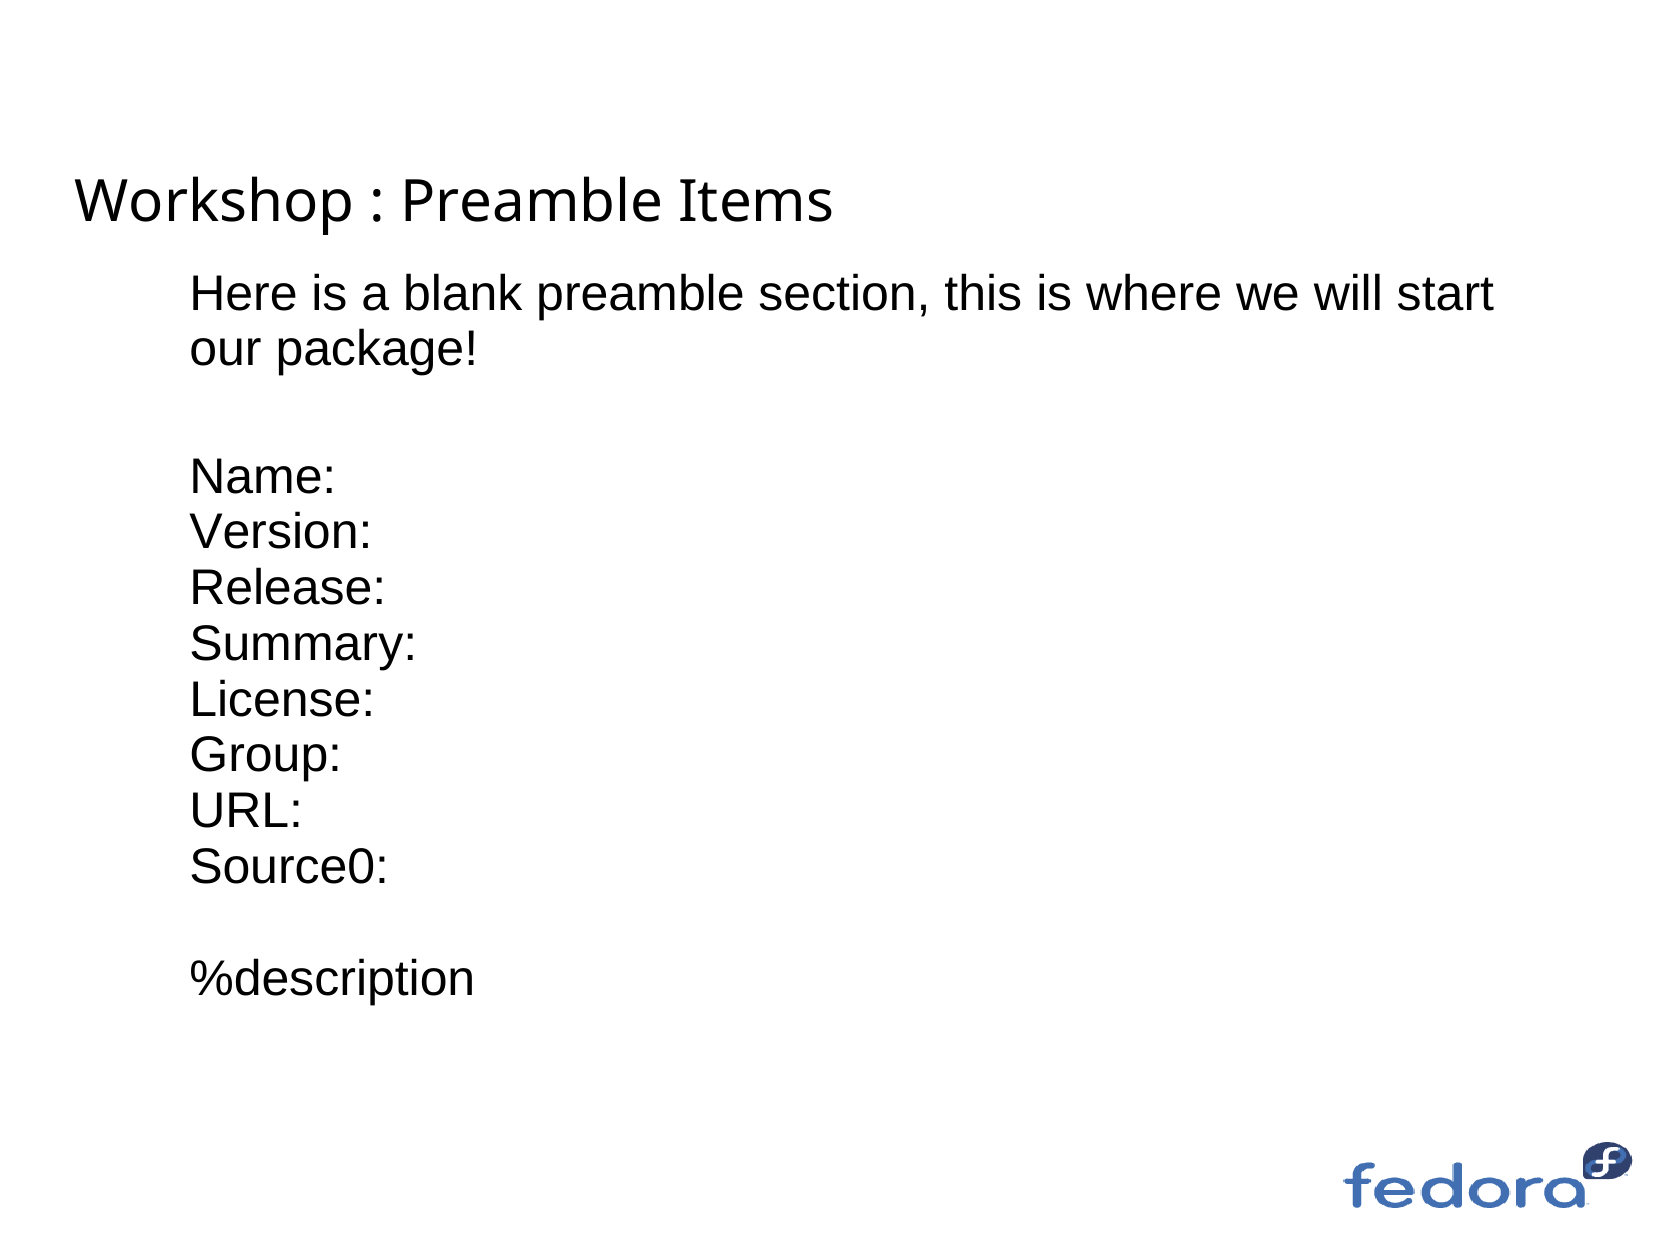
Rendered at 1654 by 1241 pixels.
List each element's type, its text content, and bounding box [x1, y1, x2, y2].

list Here is a blank preamble section, this is where we will start our package! Name: Version: Release: Summary: License: Group: URL: Source0: %description [77, 264, 1500, 1174]
title Workshop : Preamble Items [74, 140, 1506, 259]
picture [1332, 1124, 1651, 1227]
